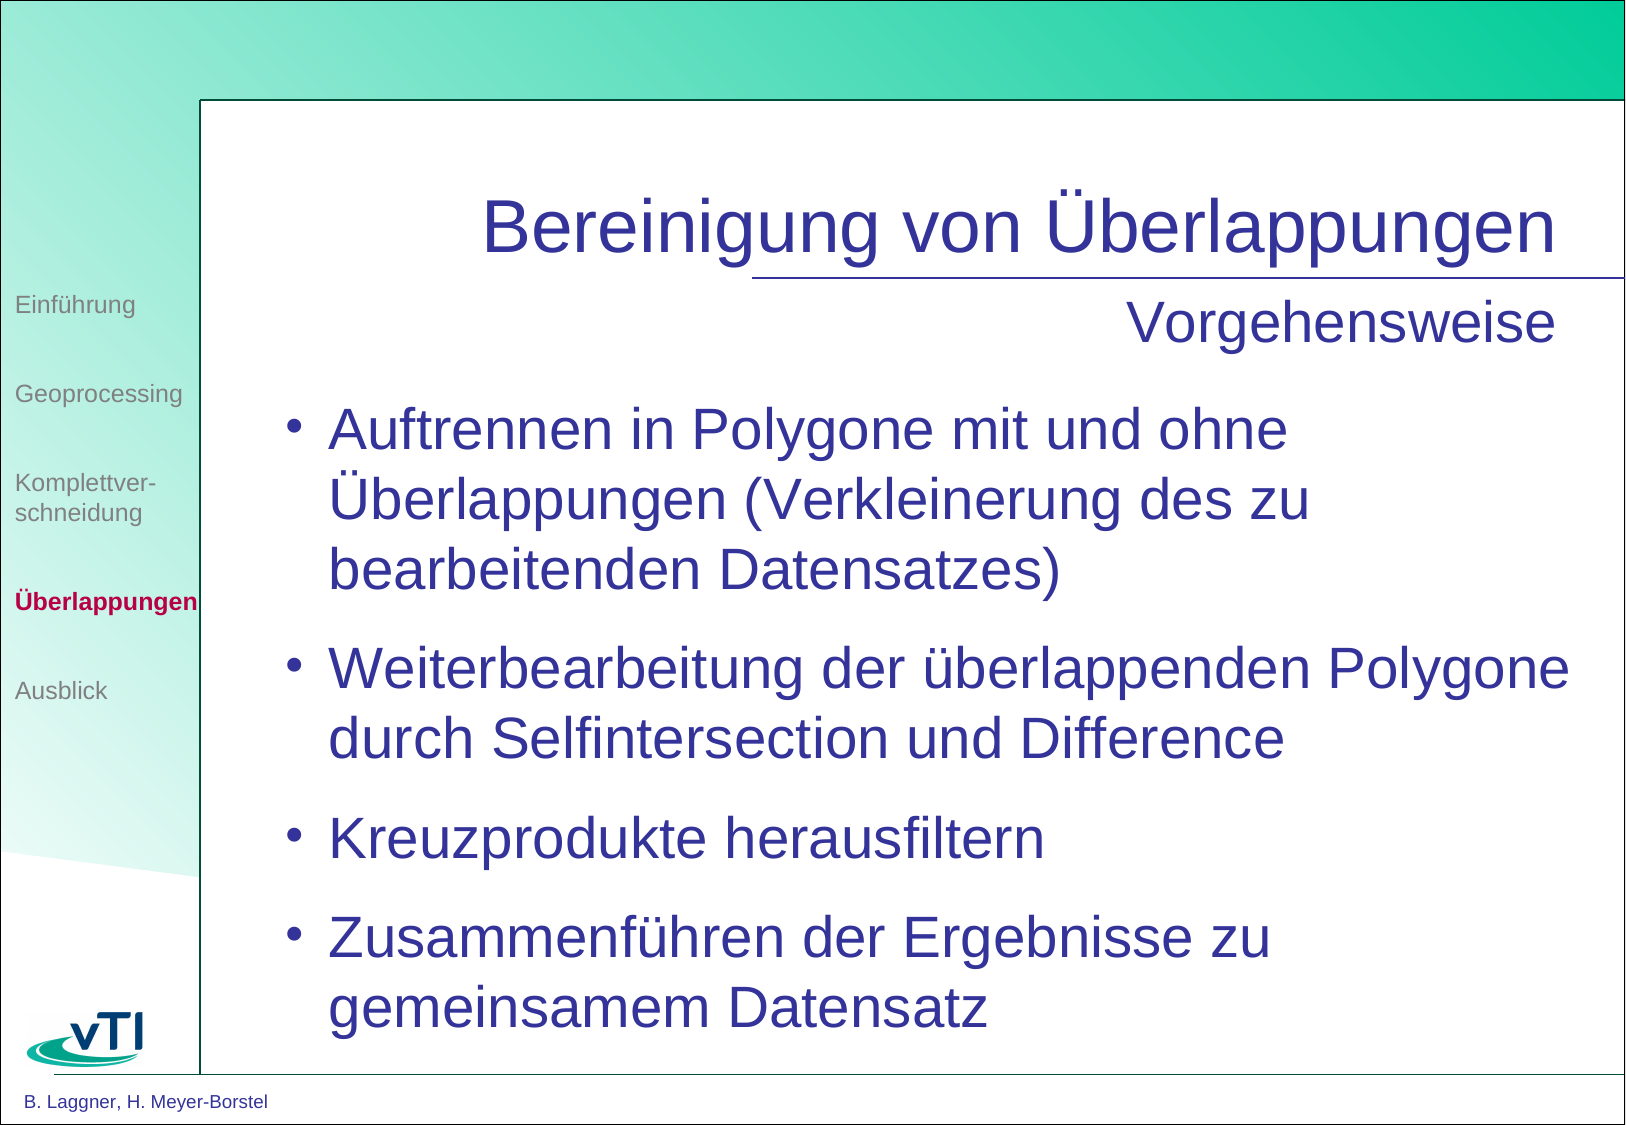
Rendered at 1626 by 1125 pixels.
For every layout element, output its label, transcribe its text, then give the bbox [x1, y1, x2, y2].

text_box Auftrennen in Polygone mit und ohne Überlappungen (Verkleinerung des zu bearbeitenden Datensatzes) Weiterbearbeitung der überlappenden Polygone durch Selfintersection und Difference Kreuzprodukte herausfiltern Zusammenführen der Ergebnisse zu gemeinsamem Datensatz [269, 383, 1601, 1047]
text_box Bereinigung von Überlappungen [465, 170, 1573, 276]
text_box Vorgehensweise [1111, 276, 1573, 362]
text_box Einführung Geoprocessing Komplettver-schneidung Überlappungen Ausblick [0, 281, 224, 747]
picture [26, 1011, 145, 1068]
